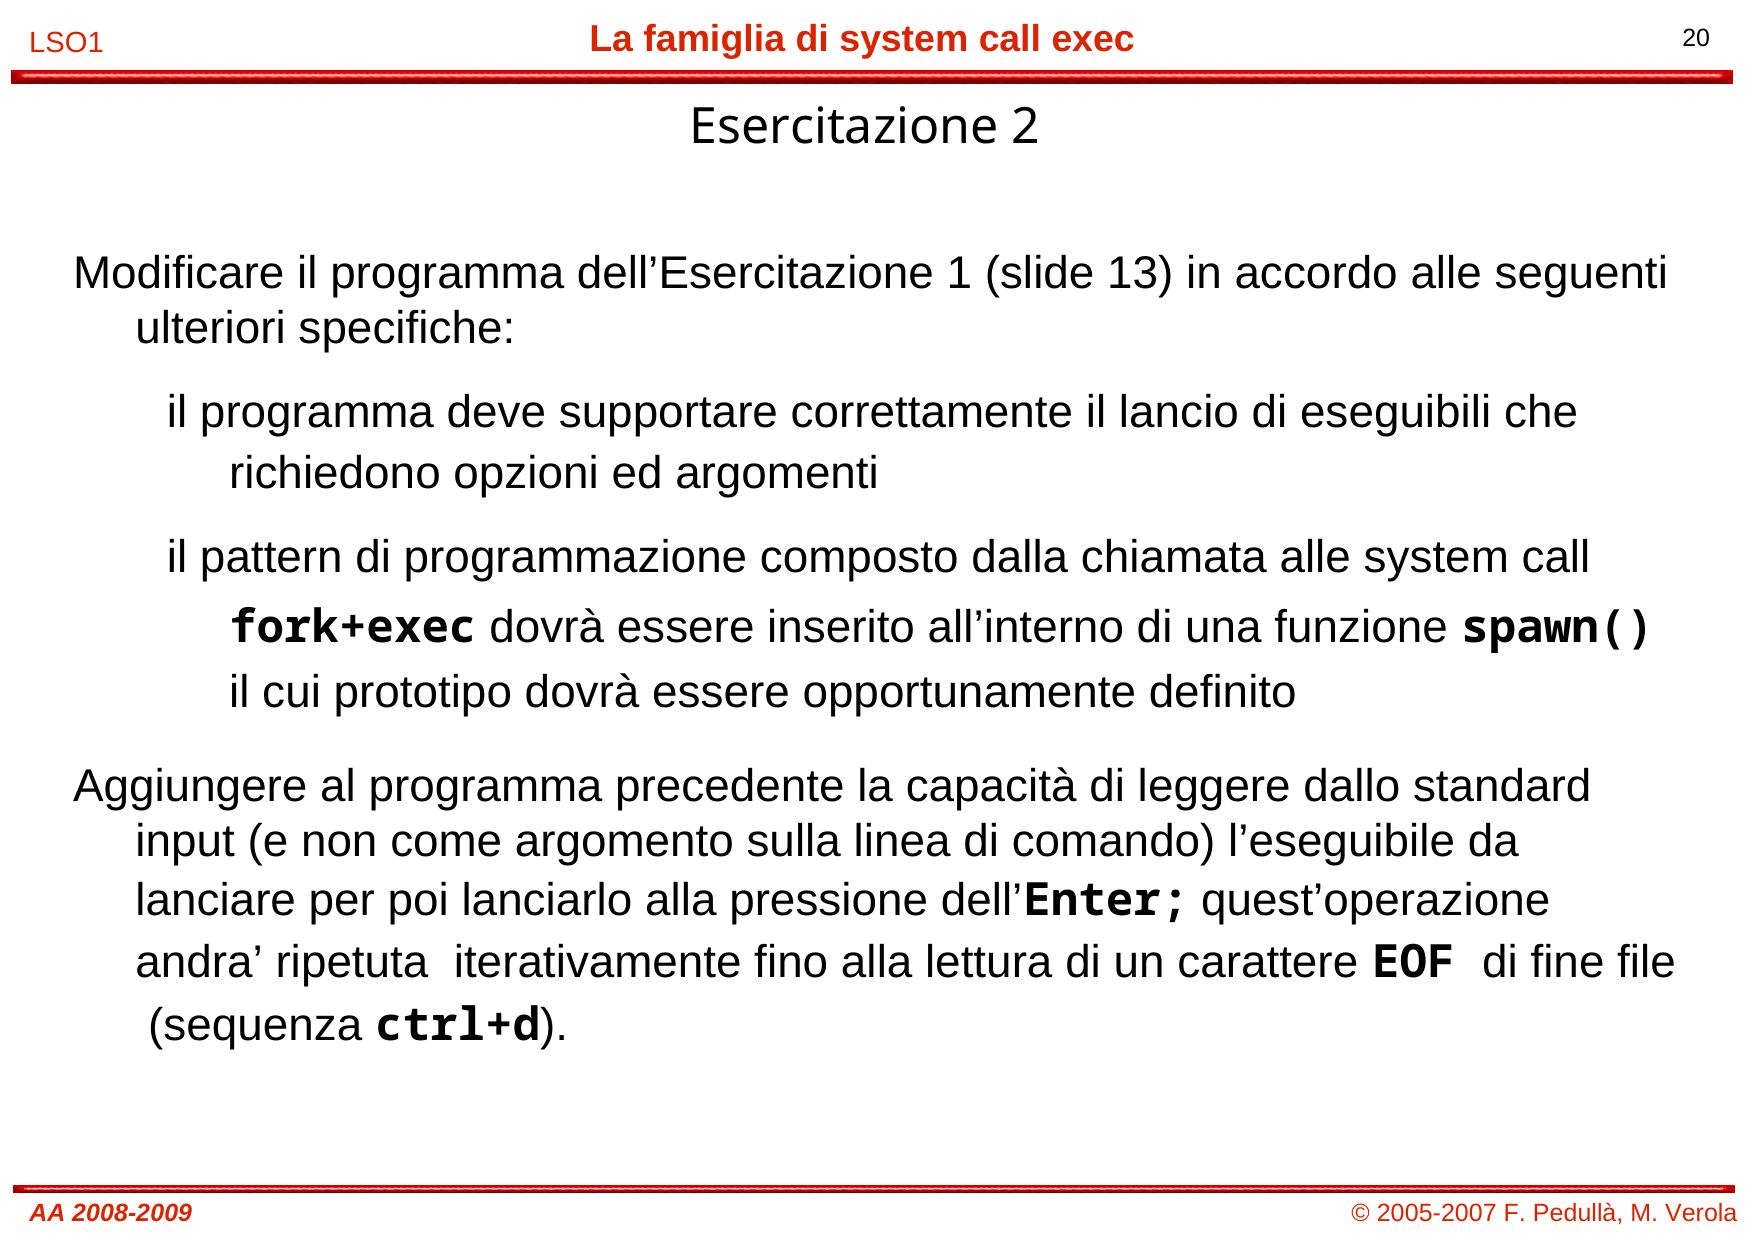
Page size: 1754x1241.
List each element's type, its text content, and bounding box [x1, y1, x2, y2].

list Modificare il programma dell’Esercitazione 1 (slide 13) in accordo alle seguenti ulteriori specifiche: il programma deve supportare correttamente il lancio di eseguibili che richiedono opzioni ed argomenti il pattern di programmazione composto dalla chiamata alle system call fork+exec dovrà essere inserito all’interno di una funzione spawn() il cui prototipo dovrà essere opportunamente definito Aggiungere al programma precedente la capacità di leggere dallo standard input (e non come argomento sulla linea di comando) l’eseguibile da lanciare per poi lanciarlo alla pressione dell’Enter; quest’operazione andra’ ripetuta iterativamente fino alla lettura di un carattere EOF di fine file (sequenza ctrl+d). [58, 236, 1696, 1125]
picture [11, 70, 1733, 84]
title Esercitazione 2 [514, 78, 1217, 174]
picture [13, 1185, 1735, 1193]
